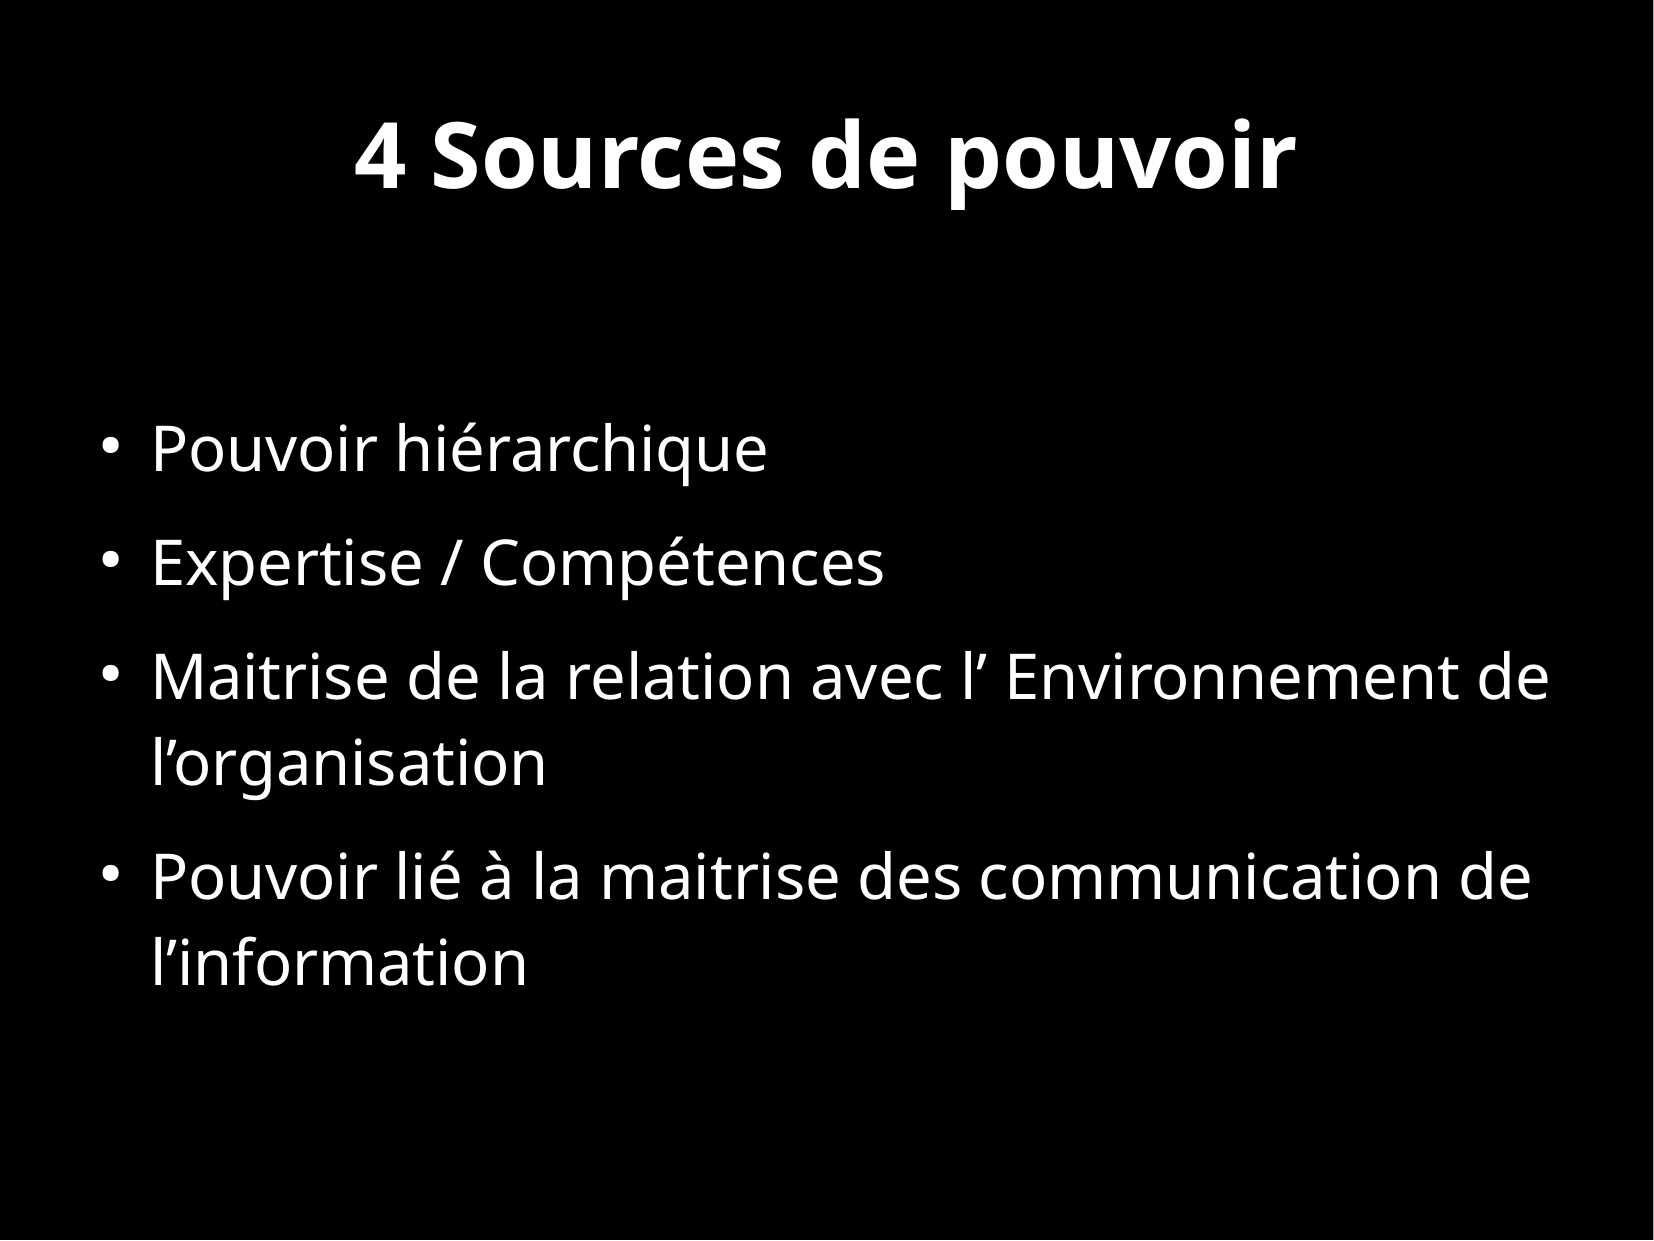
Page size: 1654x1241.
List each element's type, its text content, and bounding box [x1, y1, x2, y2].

title 4 Sources de pouvoir [82, 49, 1571, 257]
list Pouvoir hiérarchique Expertise / Compétences Maitrise de la relation avec l’ Environnement de l’organisation Pouvoir lié à la maitrise des communication de l’information [82, 290, 1571, 1010]
